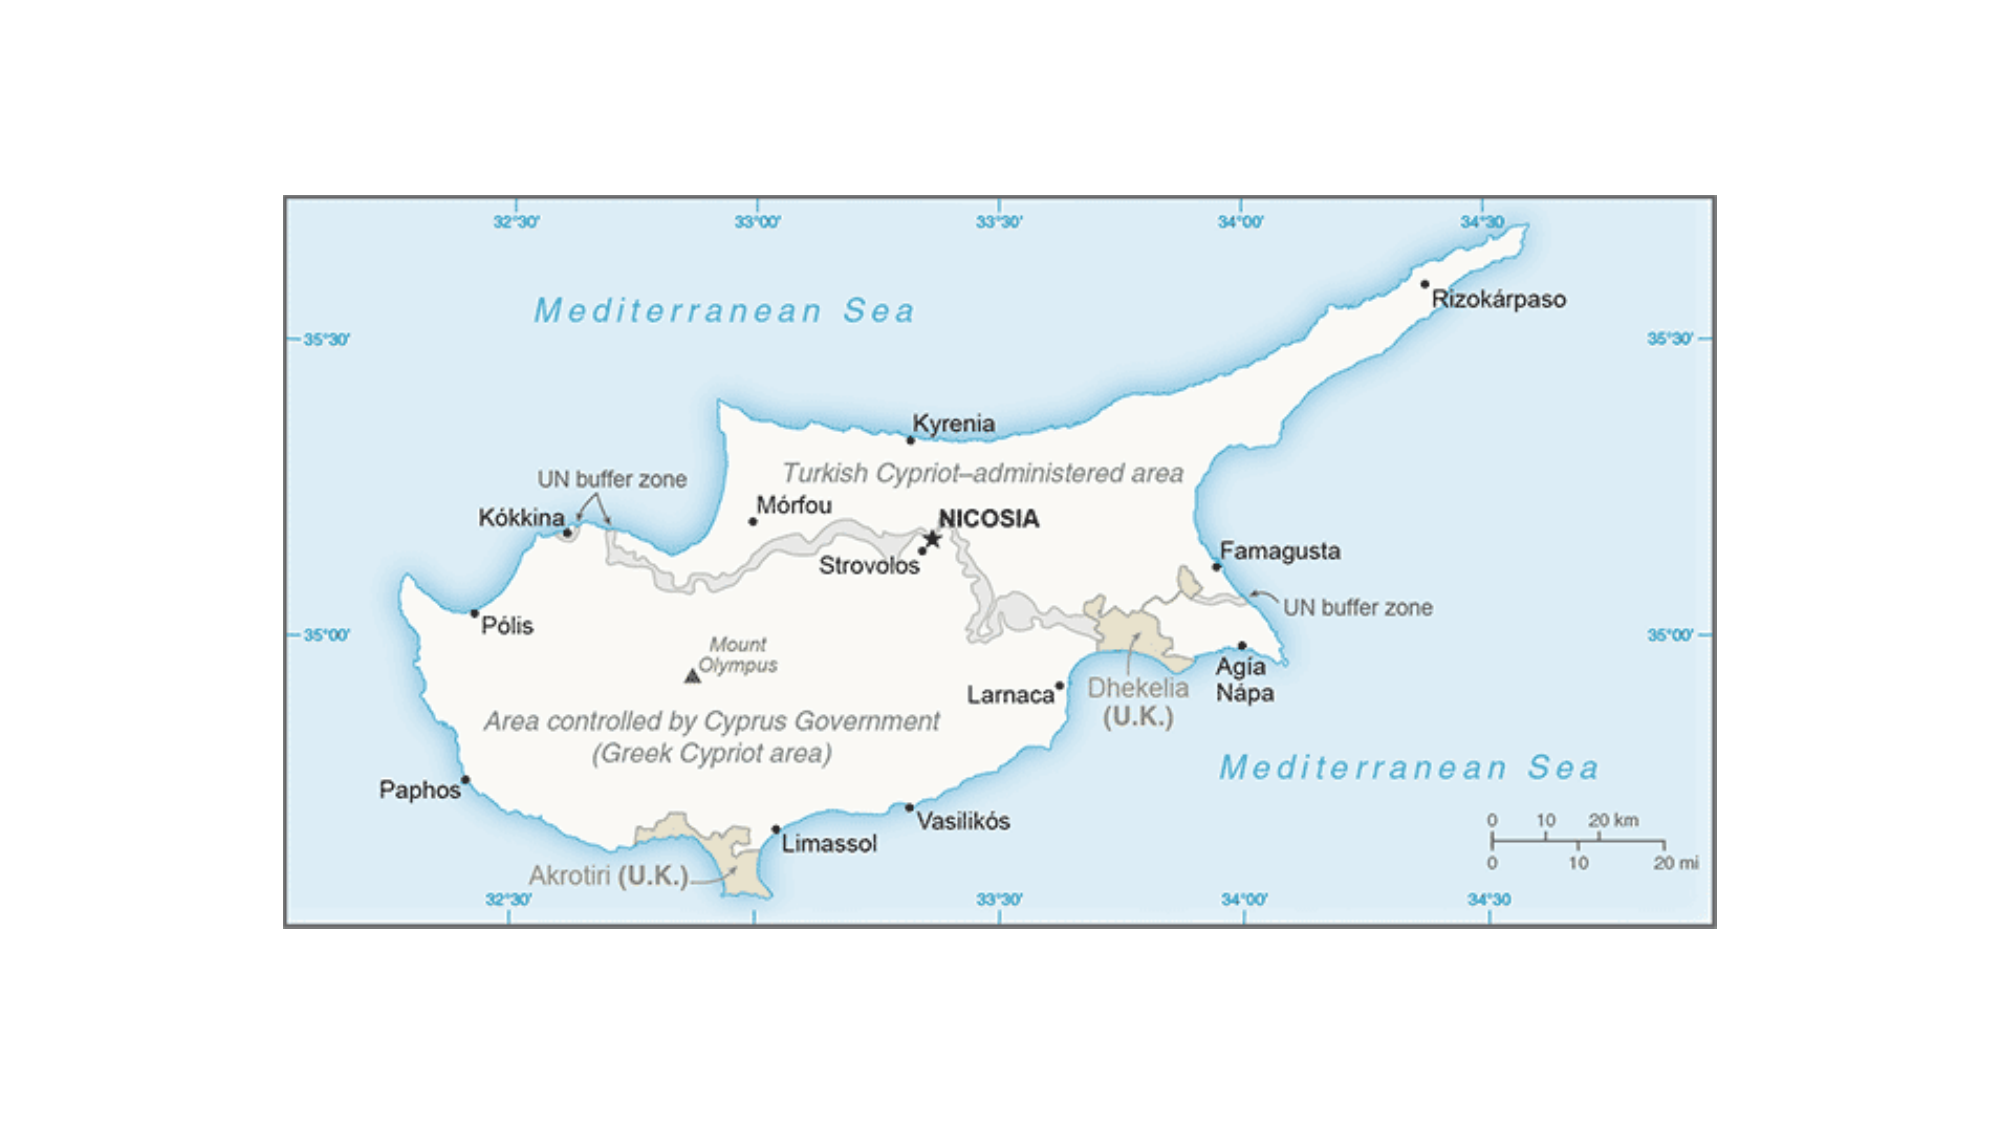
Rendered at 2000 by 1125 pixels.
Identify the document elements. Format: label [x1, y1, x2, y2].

picture [283, 195, 1717, 930]
